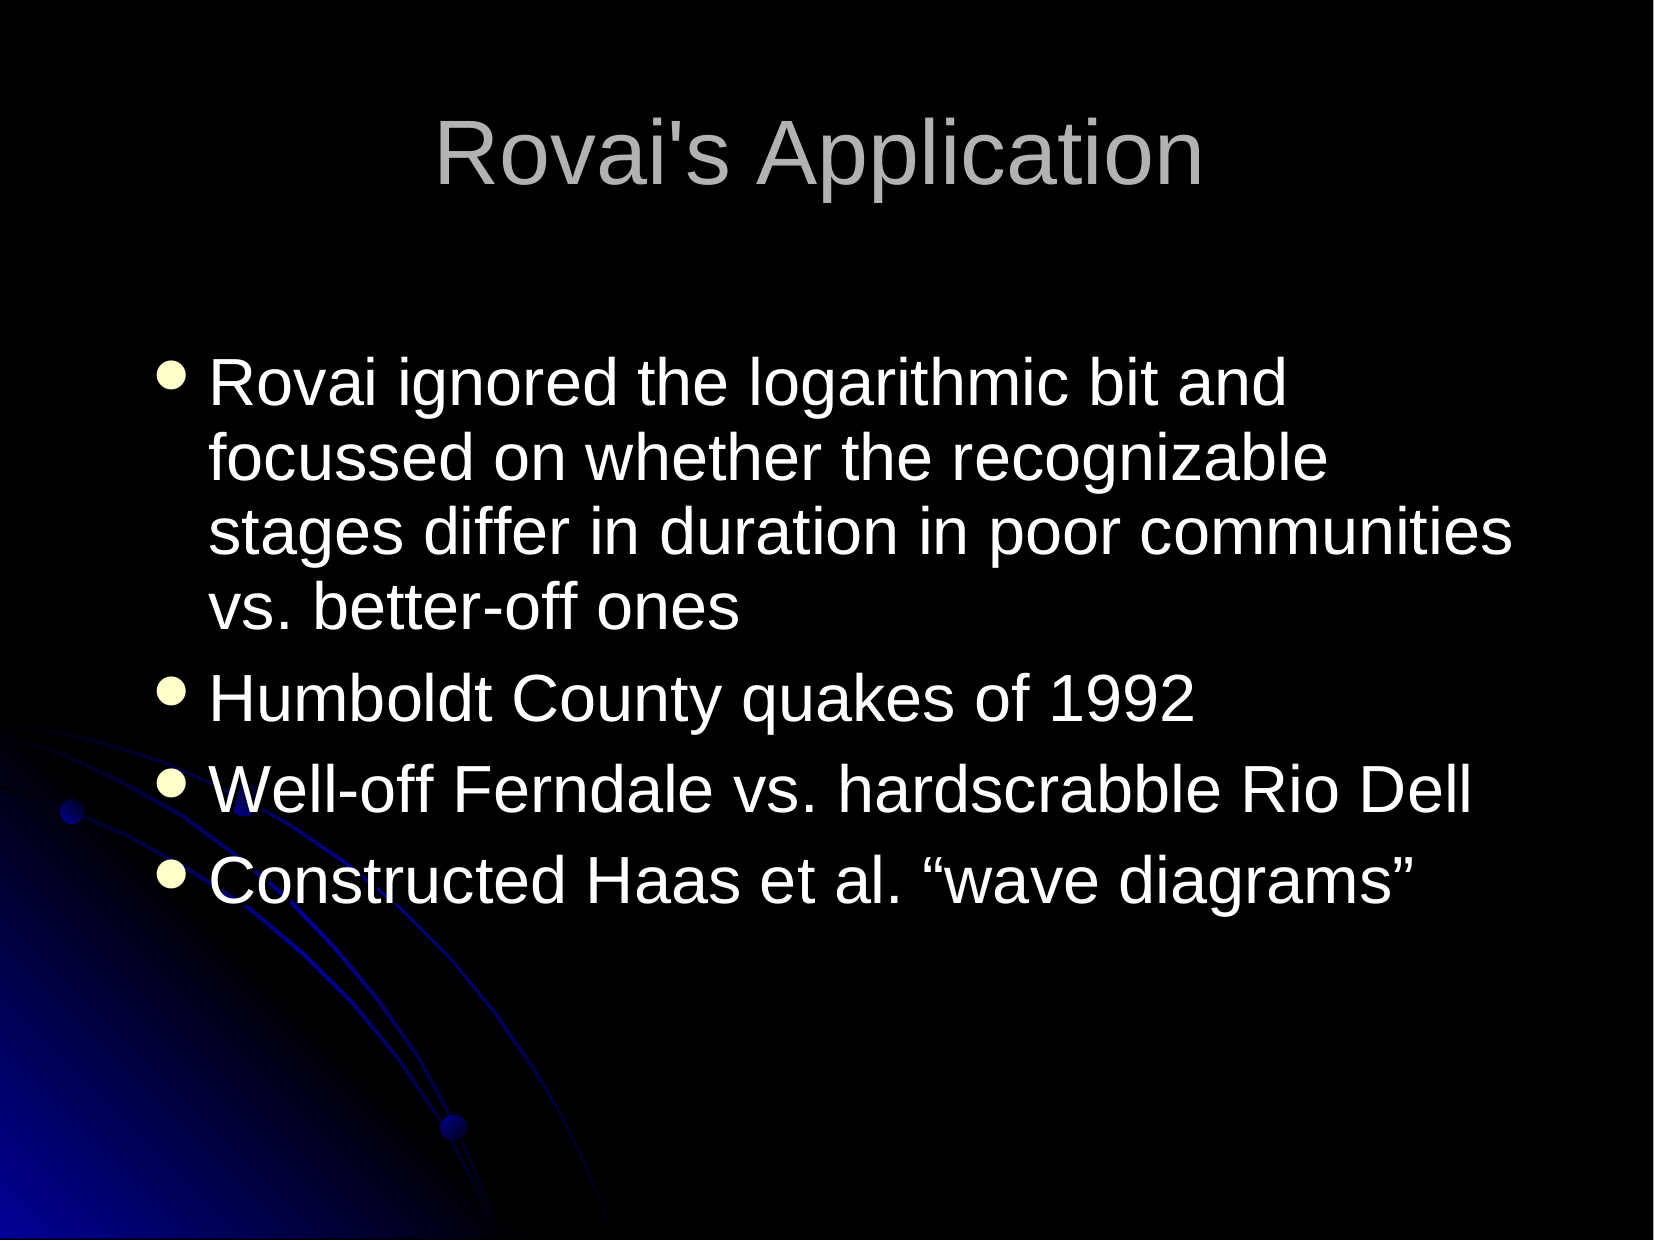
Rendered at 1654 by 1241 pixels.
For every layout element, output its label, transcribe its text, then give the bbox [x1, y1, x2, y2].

title Rovai's Application [82, 50, 1571, 256]
list Rovai ignored the logarithmic bit and focussed on whether the recognizable stages differ in duration in poor communities vs. better-off ones Humboldt County quakes of 1992 Well-off Ferndale vs. hardscrabble Rio Dell Constructed Haas et al. “wave diagrams” [152, 344, 1534, 1127]
